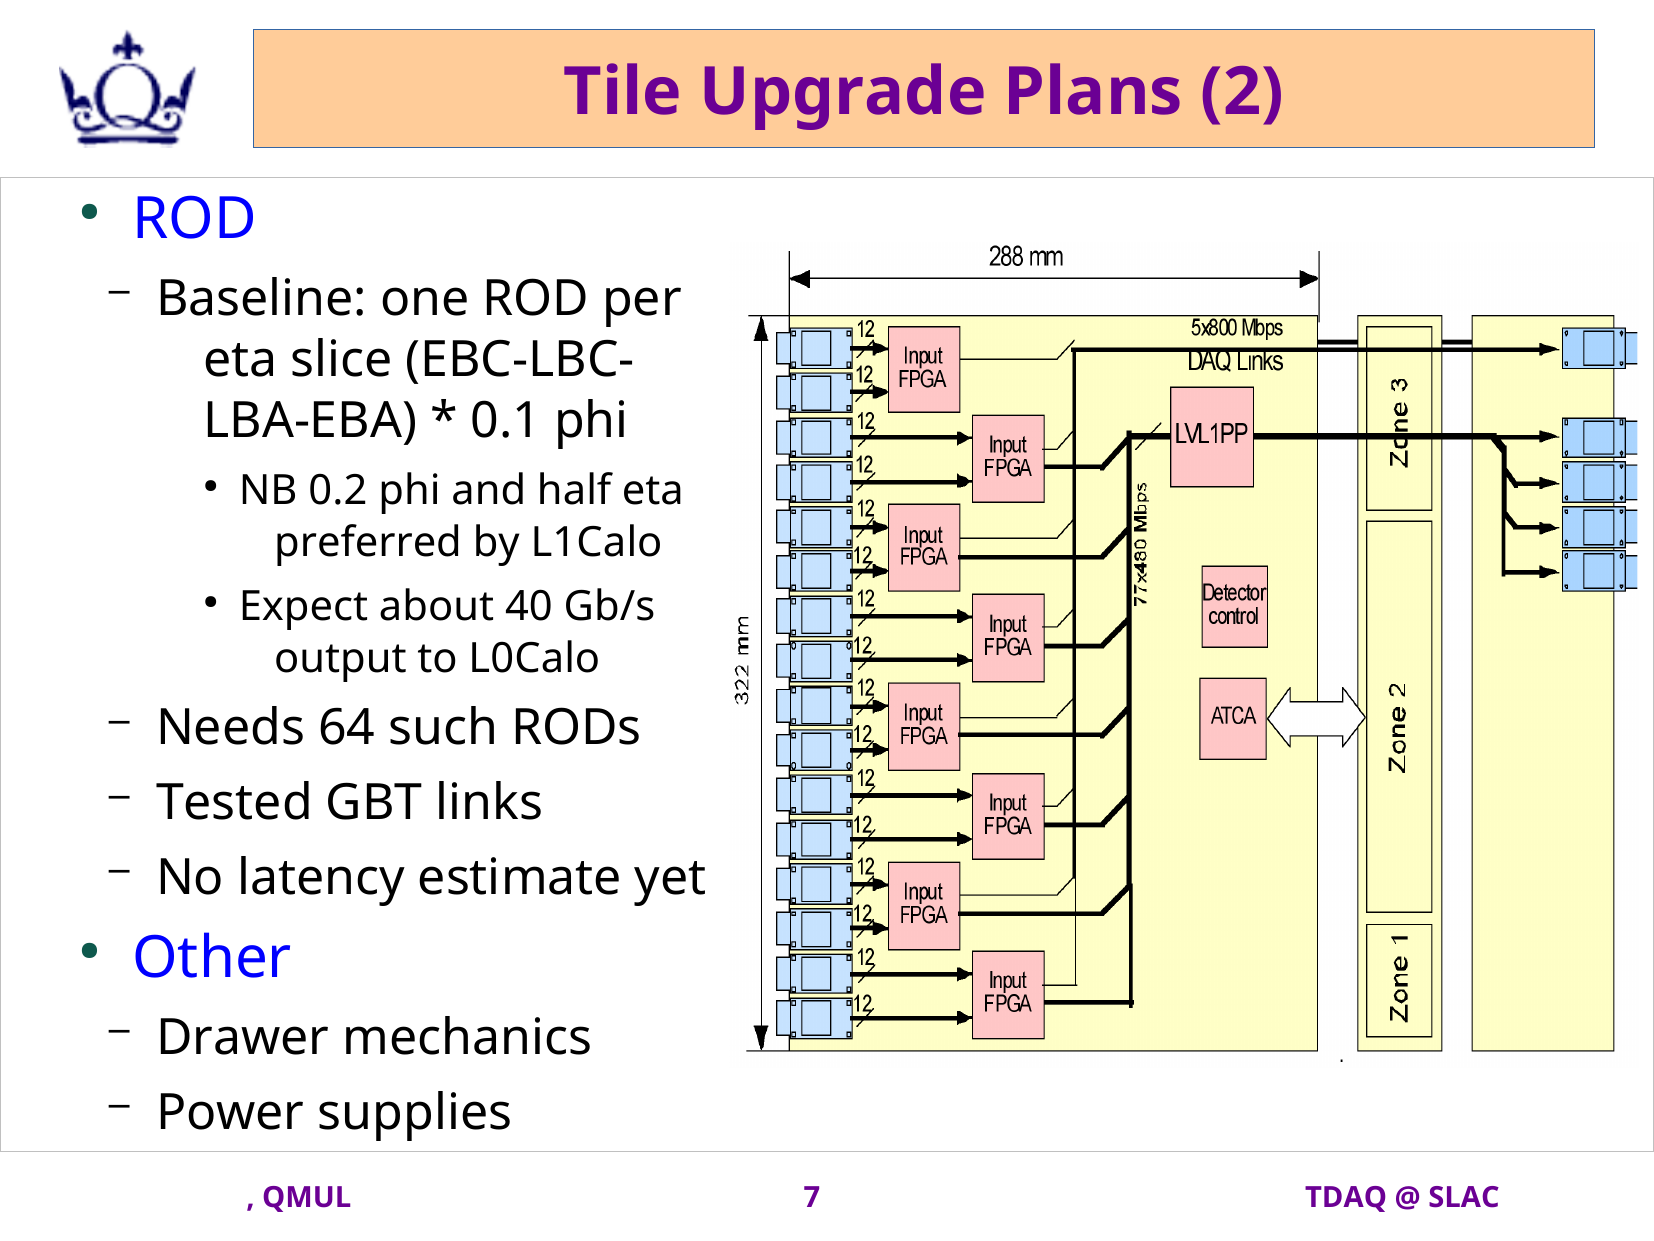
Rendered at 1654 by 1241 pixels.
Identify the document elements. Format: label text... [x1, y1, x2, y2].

list ROD Baseline: one ROD per eta slice (EBC-LBC-LBA-EBA) * 0.1 phi NB 0.2 phi and half eta preferred by L1Calo Expect about 40 Gb/s output to L0Calo Needs 64 such RODs Tested GBT links No latency estimate yet Other Drawer mechanics Power supplies [61, 181, 727, 1168]
picture [59, 29, 200, 148]
title Tile Upgrade Plans (2) [253, 29, 1595, 148]
picture [729, 242, 1639, 1068]
